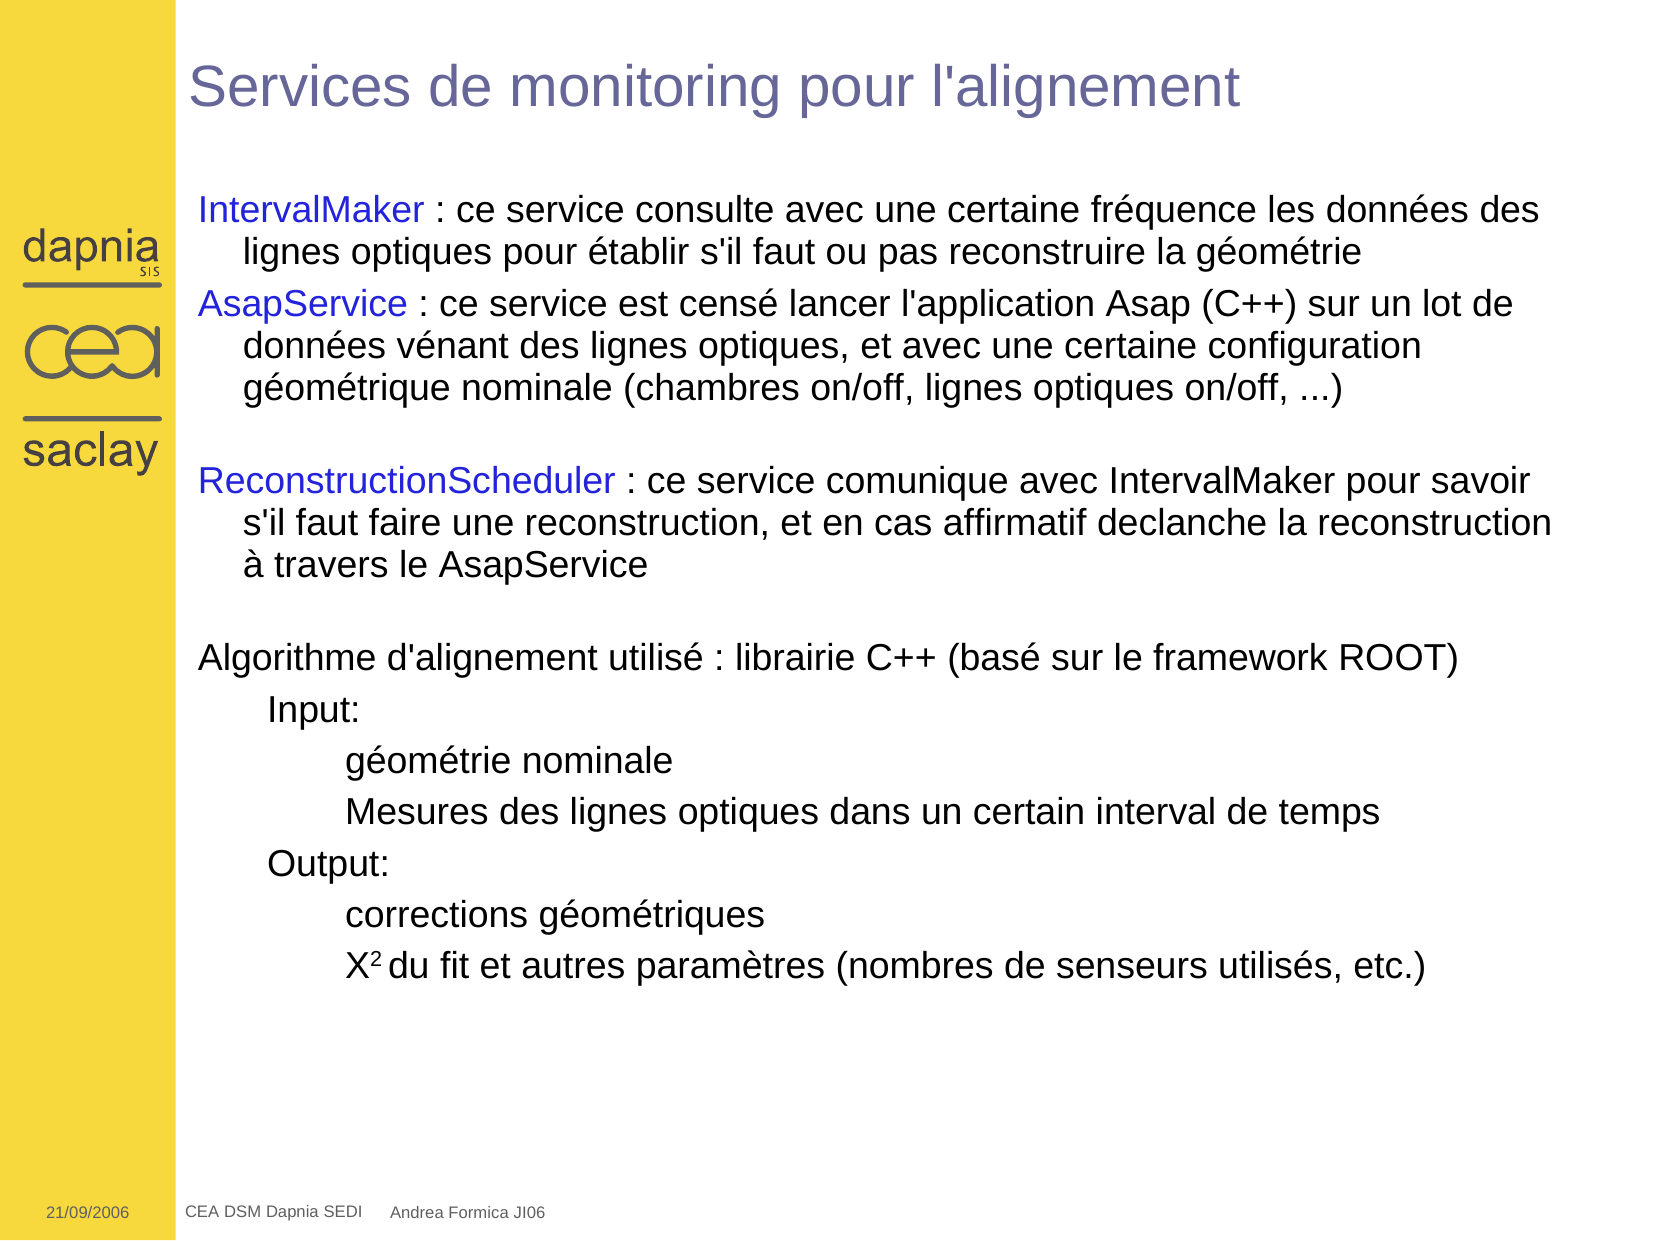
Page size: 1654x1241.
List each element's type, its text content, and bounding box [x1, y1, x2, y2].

list IntervalMaker : ce service consulte avec une certaine fréquence les données des lignes optiques pour établir s'il faut ou pas reconstruire la géométrie AsapService : ce service est censé lancer l'application Asap (C++) sur un lot de données vénant des lignes optiques, et avec une certaine configuration géométrique nominale (chambres on/off, lignes optiques on/off, ...) ReconstructionScheduler : ce service comunique avec IntervalMaker pour savoir s'il faut faire une reconstruction, et en cas affirmatif declanche la reconstruction à travers le AsapService Algorithme d'alignement utilisé : librairie C++ (basé sur le framework ROOT) Input: géométrie nominale Mesures des lignes optiques dans un certain interval de temps Output: corrections géométriques Χ2 du fit et autres paramètres (nombres de senseurs utilisés, etc.) [188, 188, 1572, 1170]
title Services de monitoring pour l'alignement [188, 10, 1654, 162]
